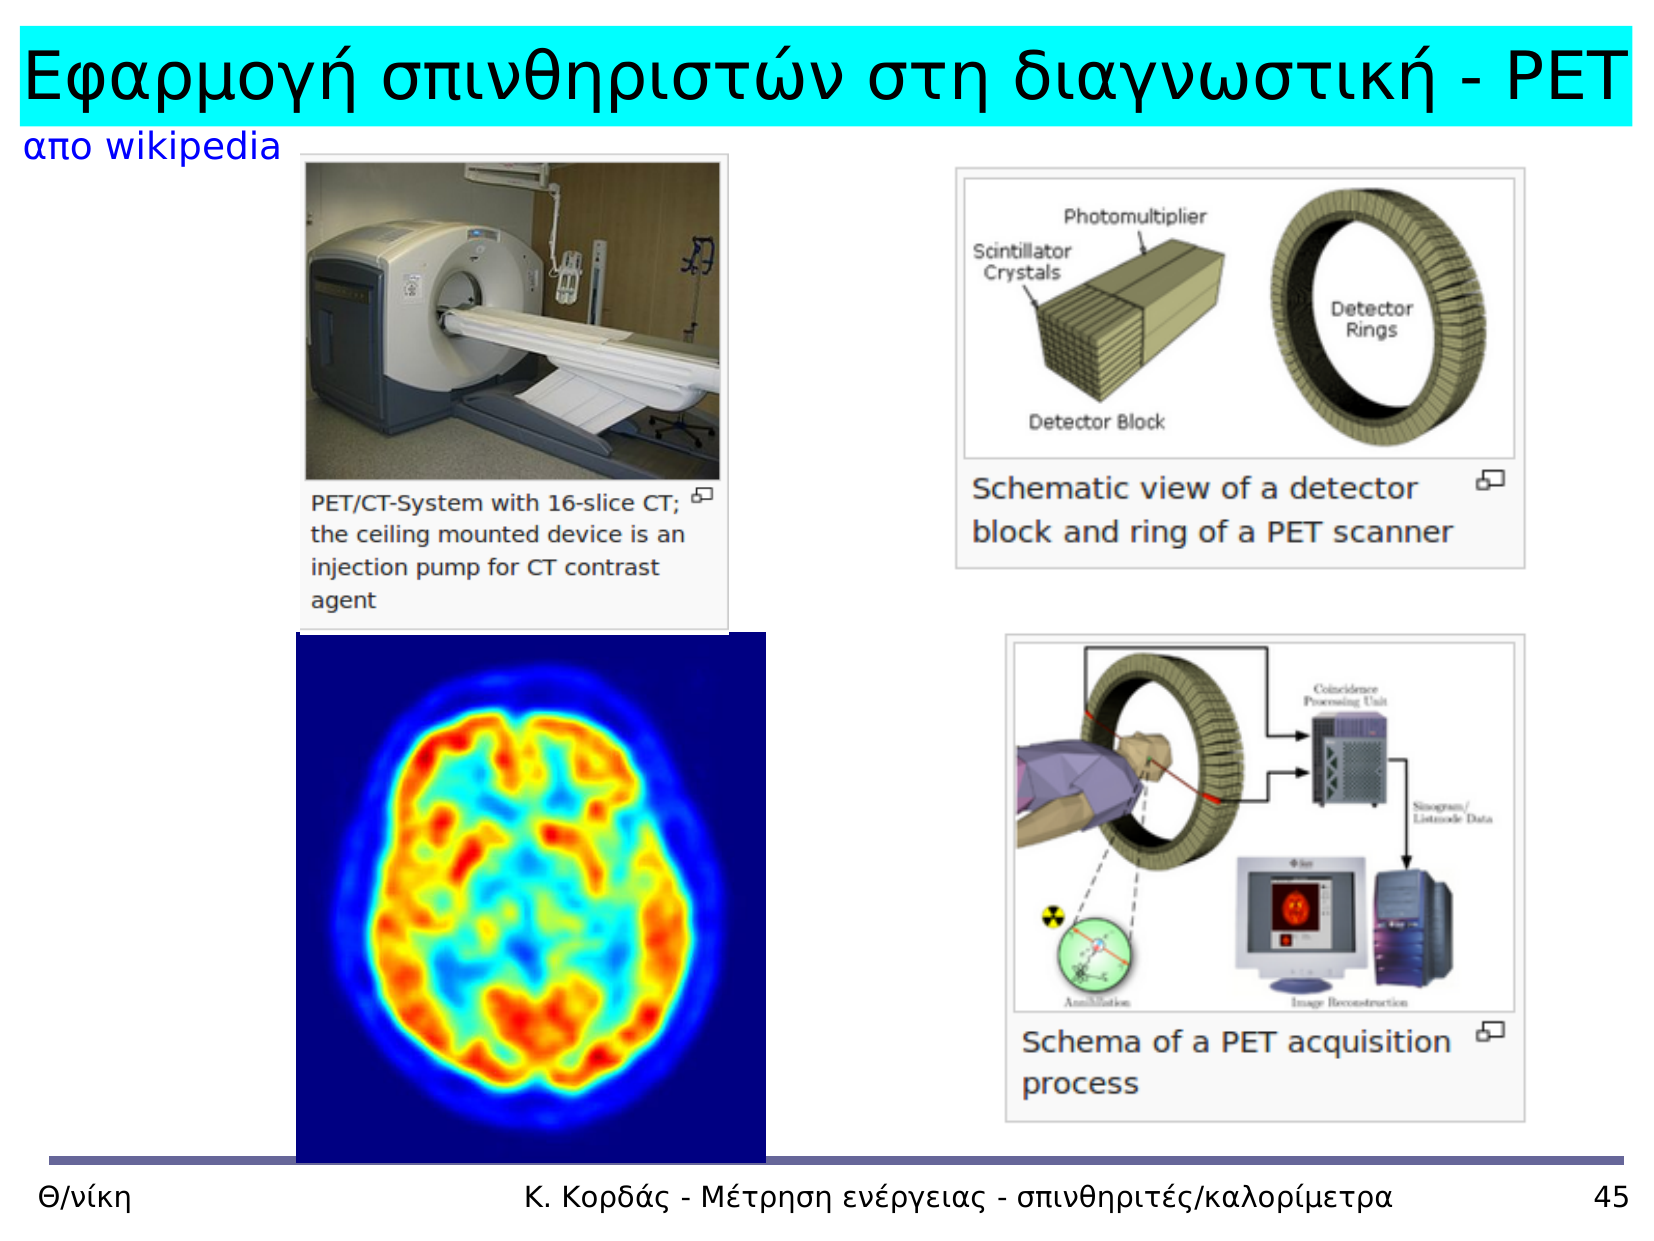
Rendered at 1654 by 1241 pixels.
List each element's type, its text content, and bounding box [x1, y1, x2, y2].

picture [296, 149, 766, 1163]
text_box απο wikipedia [7, 117, 298, 177]
title Εφαρμογή σπινθηριστών στη διαγνωστική - PET [19, 25, 1633, 127]
picture [937, 151, 1547, 1144]
